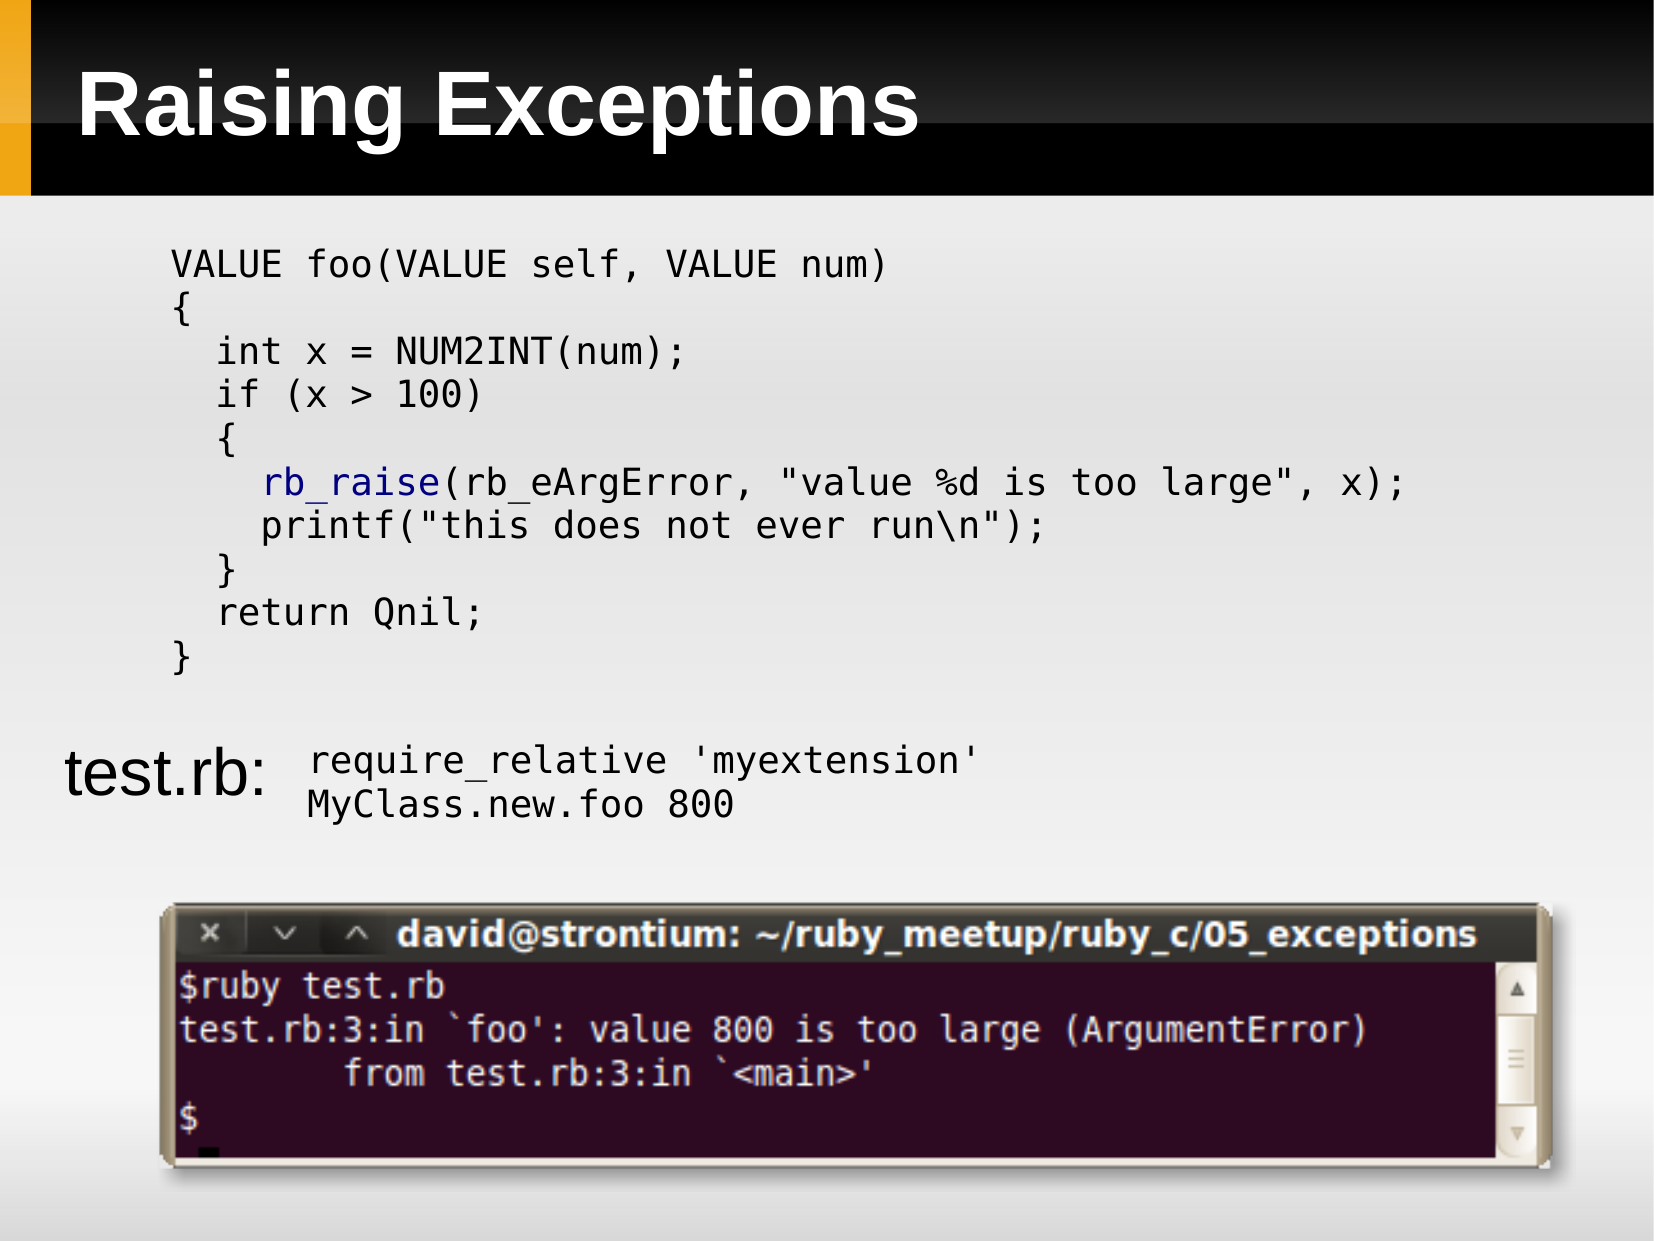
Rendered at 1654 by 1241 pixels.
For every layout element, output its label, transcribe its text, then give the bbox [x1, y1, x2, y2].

text_box VALUE foo(VALUE self, VALUE num) { int x = NUM2INT(num); if (x > 100) { rb_raise(rb_eArgError, "value %d is too large", x); printf("this does not ever run\n"); } return Qnil; } [155, 235, 1544, 686]
title Raising Exceptions [76, 7, 1565, 200]
picture [0, 0, 1654, 1241]
text_box require_relative 'myextension' MyClass.new.foo 800 [292, 731, 1040, 873]
text_box test.rb: [49, 727, 284, 818]
